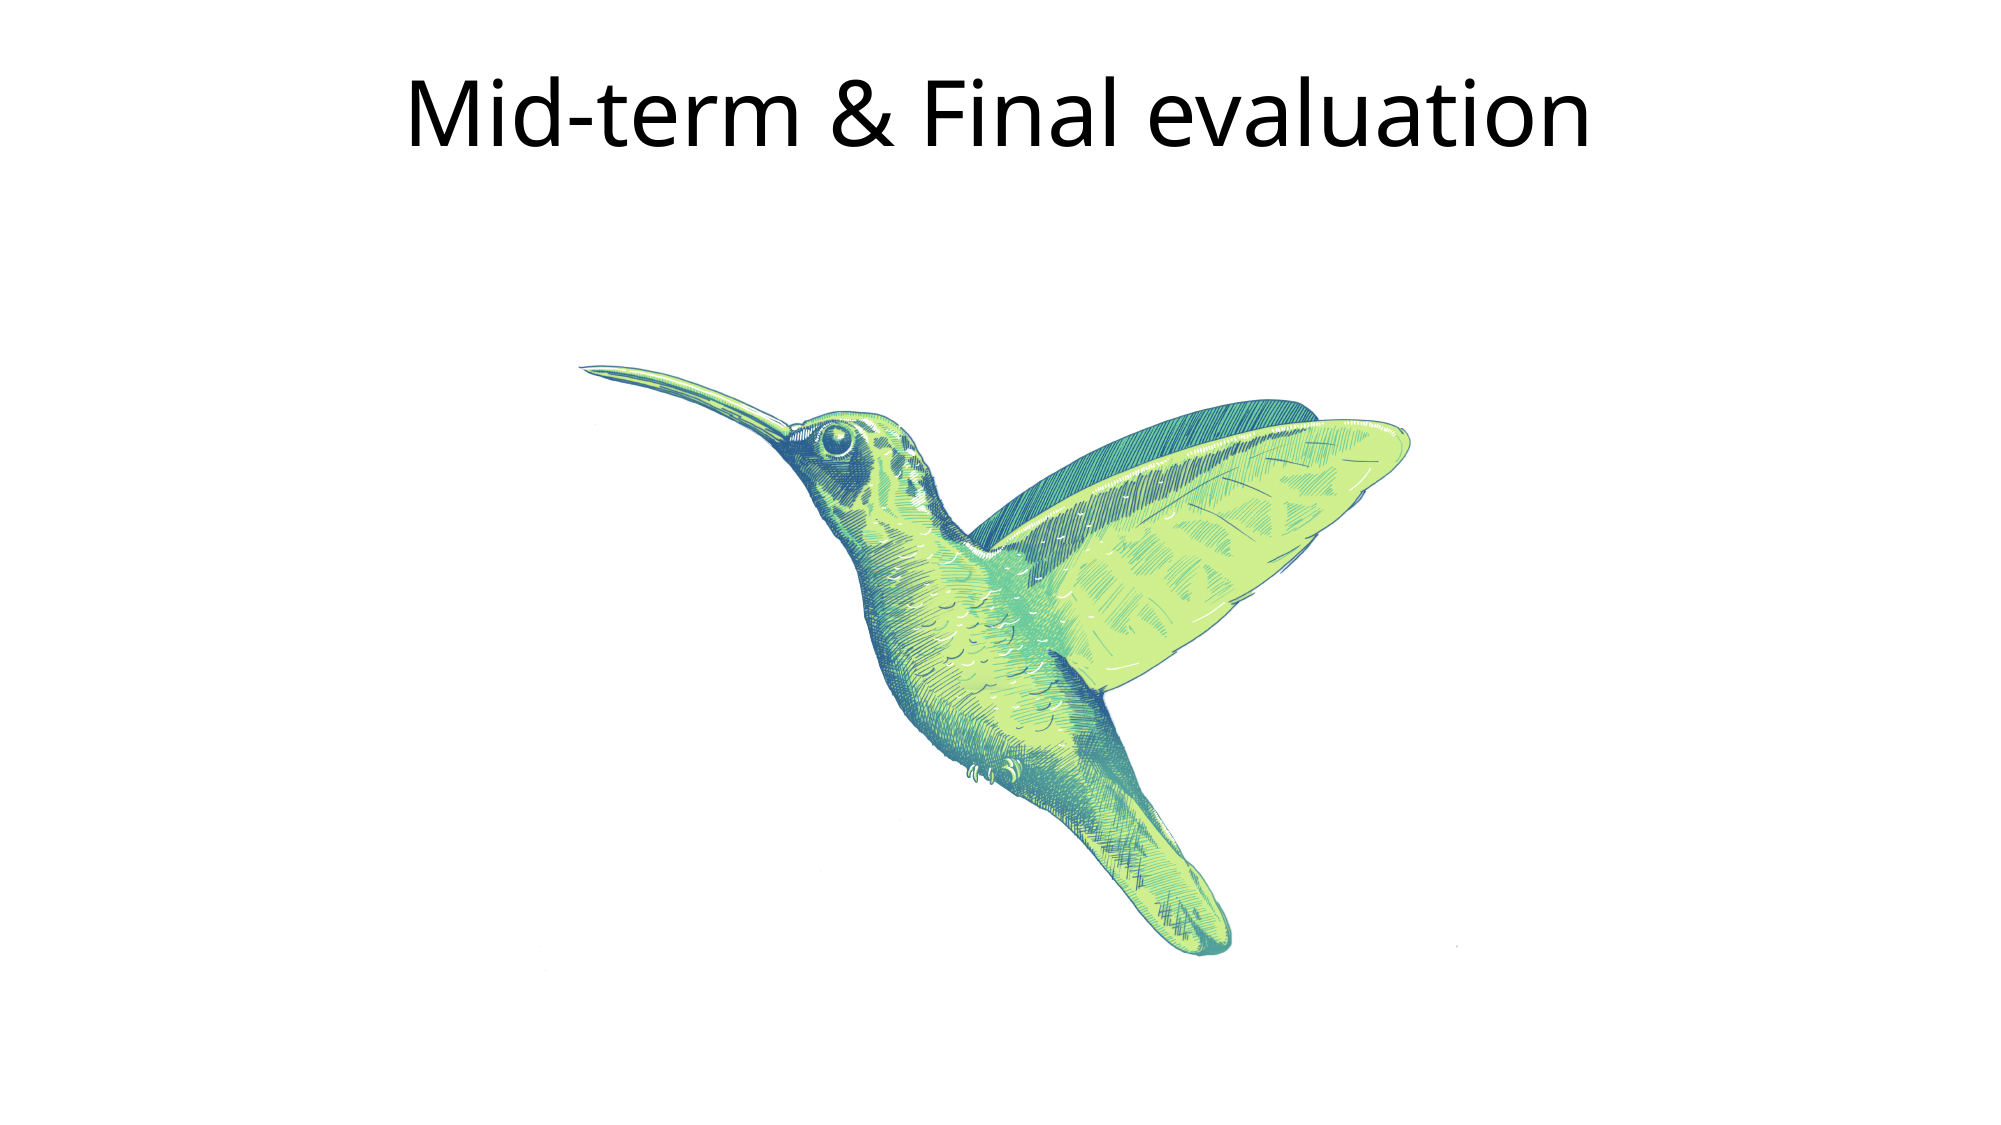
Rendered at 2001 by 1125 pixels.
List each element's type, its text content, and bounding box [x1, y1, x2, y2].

picture [507, 299, 1493, 1014]
title Mid-term & Final evaluation [137, 59, 1863, 278]
